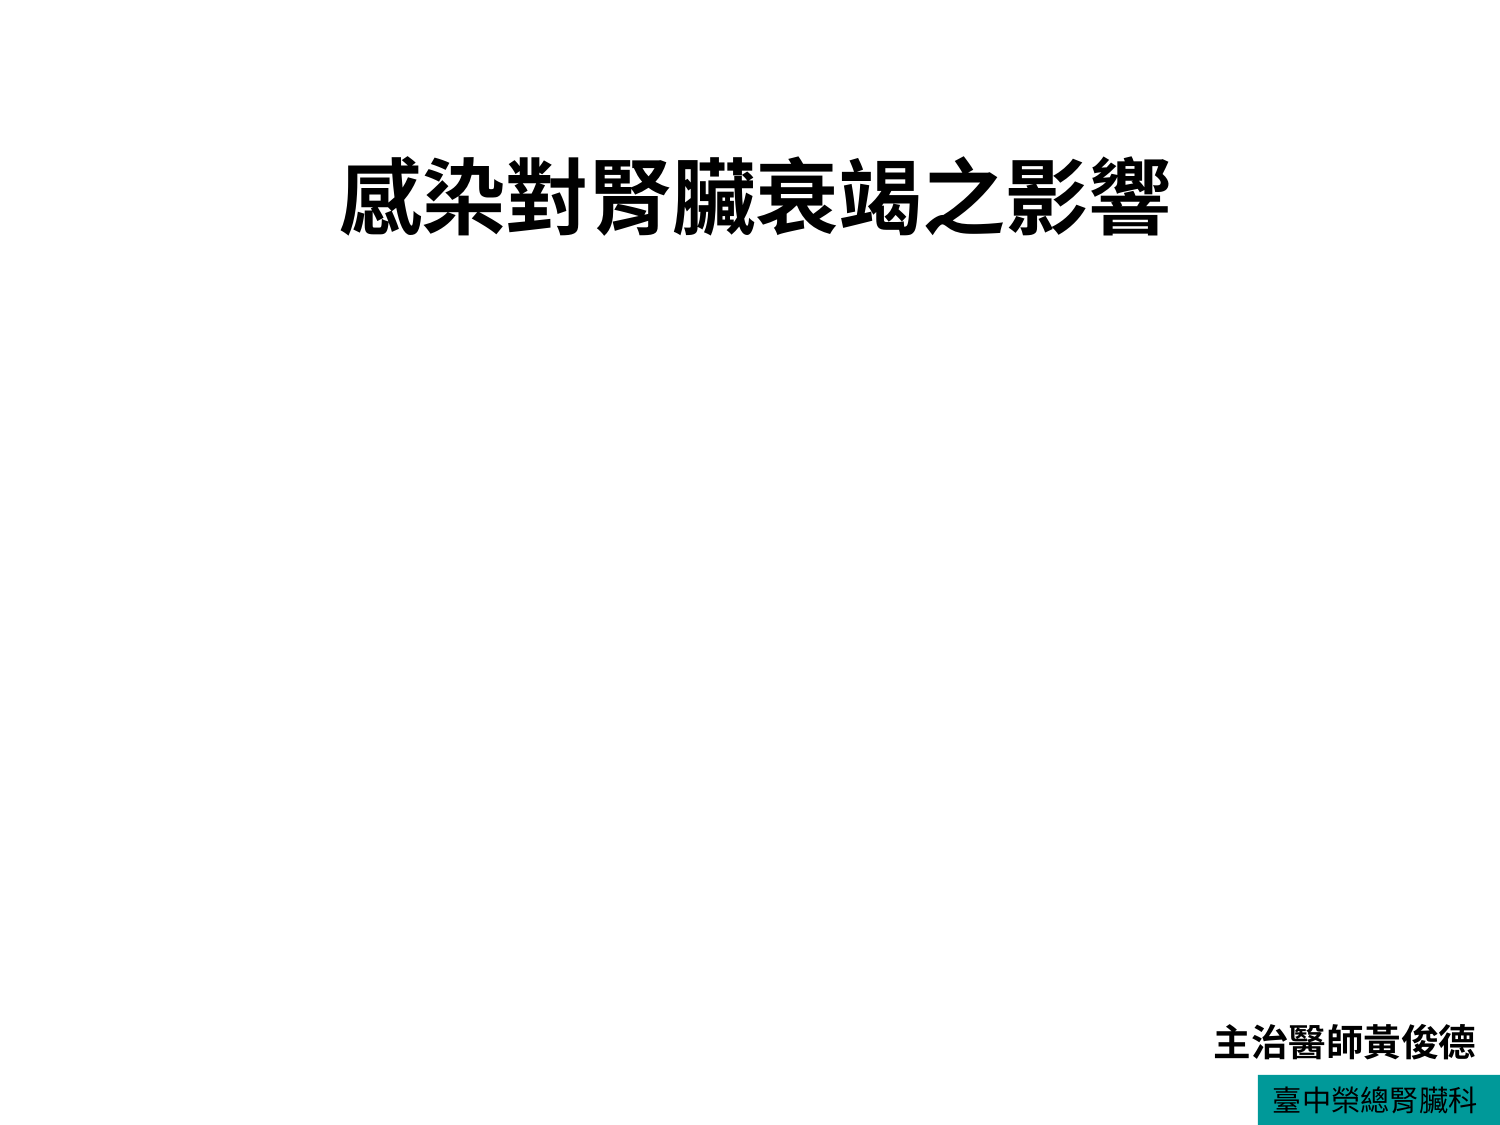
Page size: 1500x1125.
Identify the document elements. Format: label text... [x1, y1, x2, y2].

subtitle 感染對腎臟衰竭之影響 [171, 148, 1341, 240]
text_box 主治醫師黃俊德 [1198, 1011, 1500, 1072]
